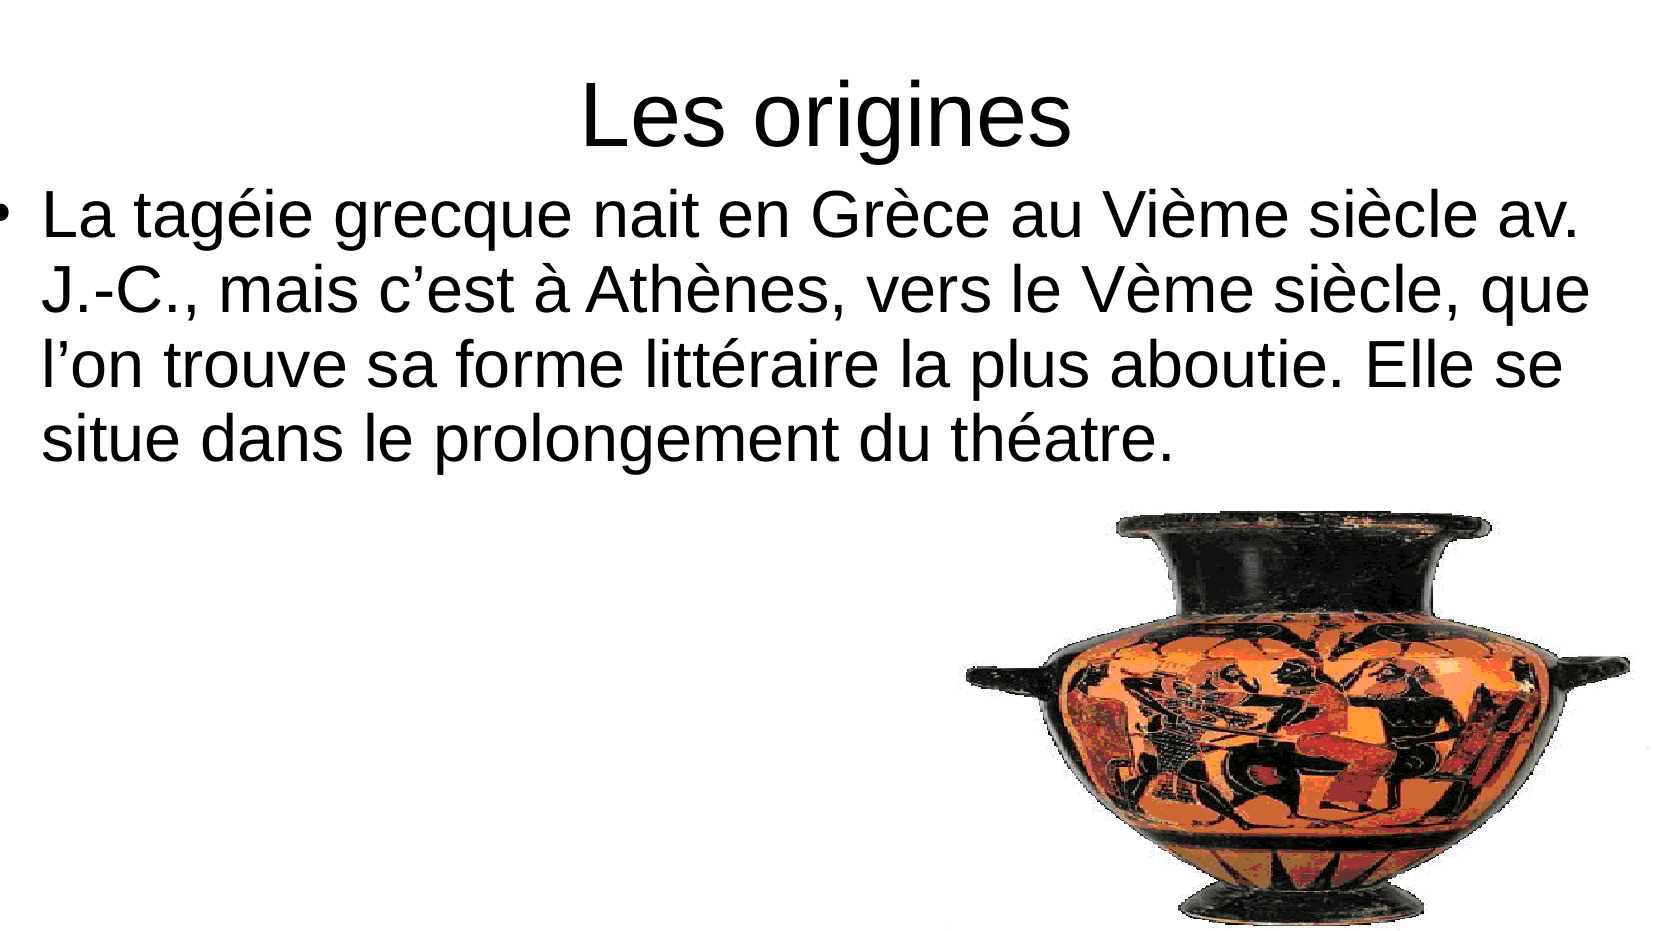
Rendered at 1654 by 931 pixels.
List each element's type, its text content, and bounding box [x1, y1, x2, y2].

list La tagéie grecque nait en Grèce au Vième siècle av. J.-C., mais c’est à Athènes, vers le Vème siècle, que l’on trouve sa forme littéraire la plus aboutie. Elle se situe dans le prolongement du théatre. [0, 177, 1595, 728]
picture [944, 501, 1654, 931]
title Les origines [82, 37, 1571, 177]
